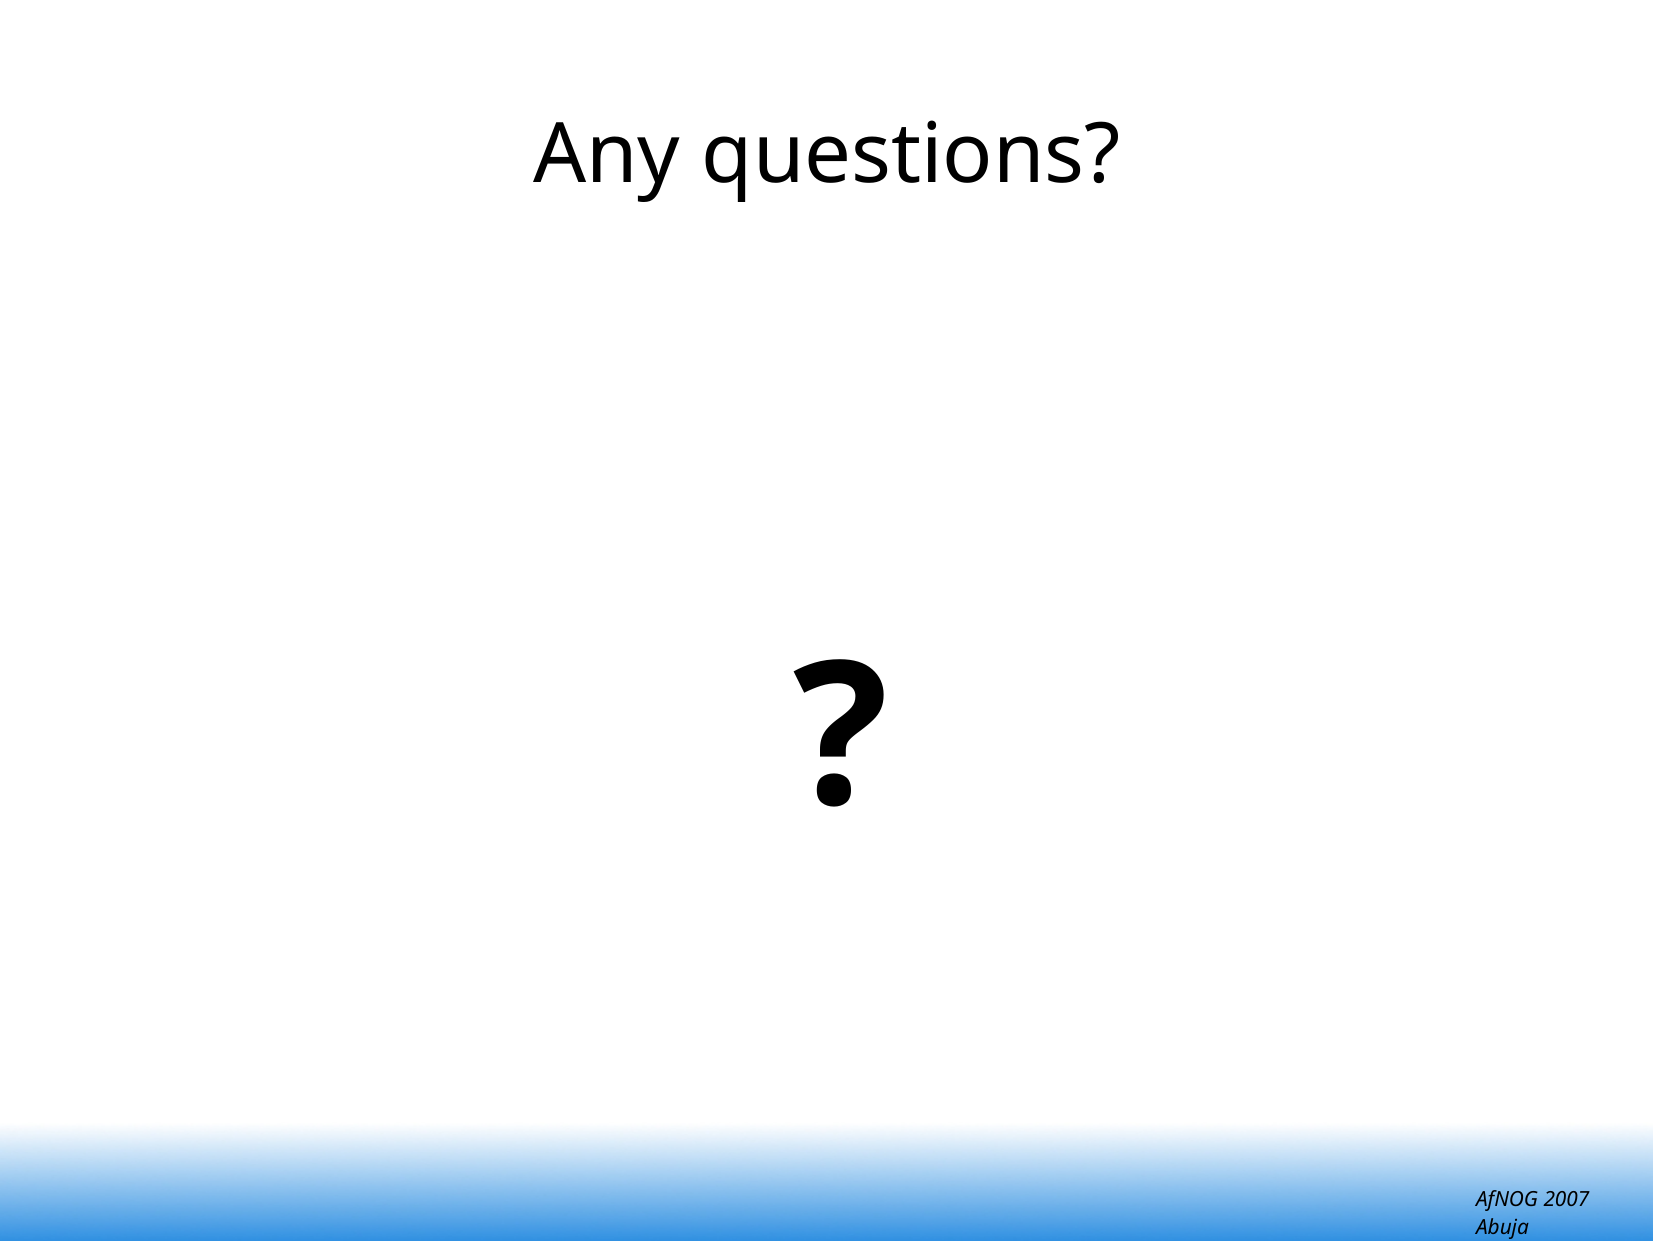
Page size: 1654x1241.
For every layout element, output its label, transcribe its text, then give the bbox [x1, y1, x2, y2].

picture [0, 1122, 1653, 1241]
title Any questions? [121, 46, 1534, 254]
subtitle ? [121, 322, 1561, 1133]
